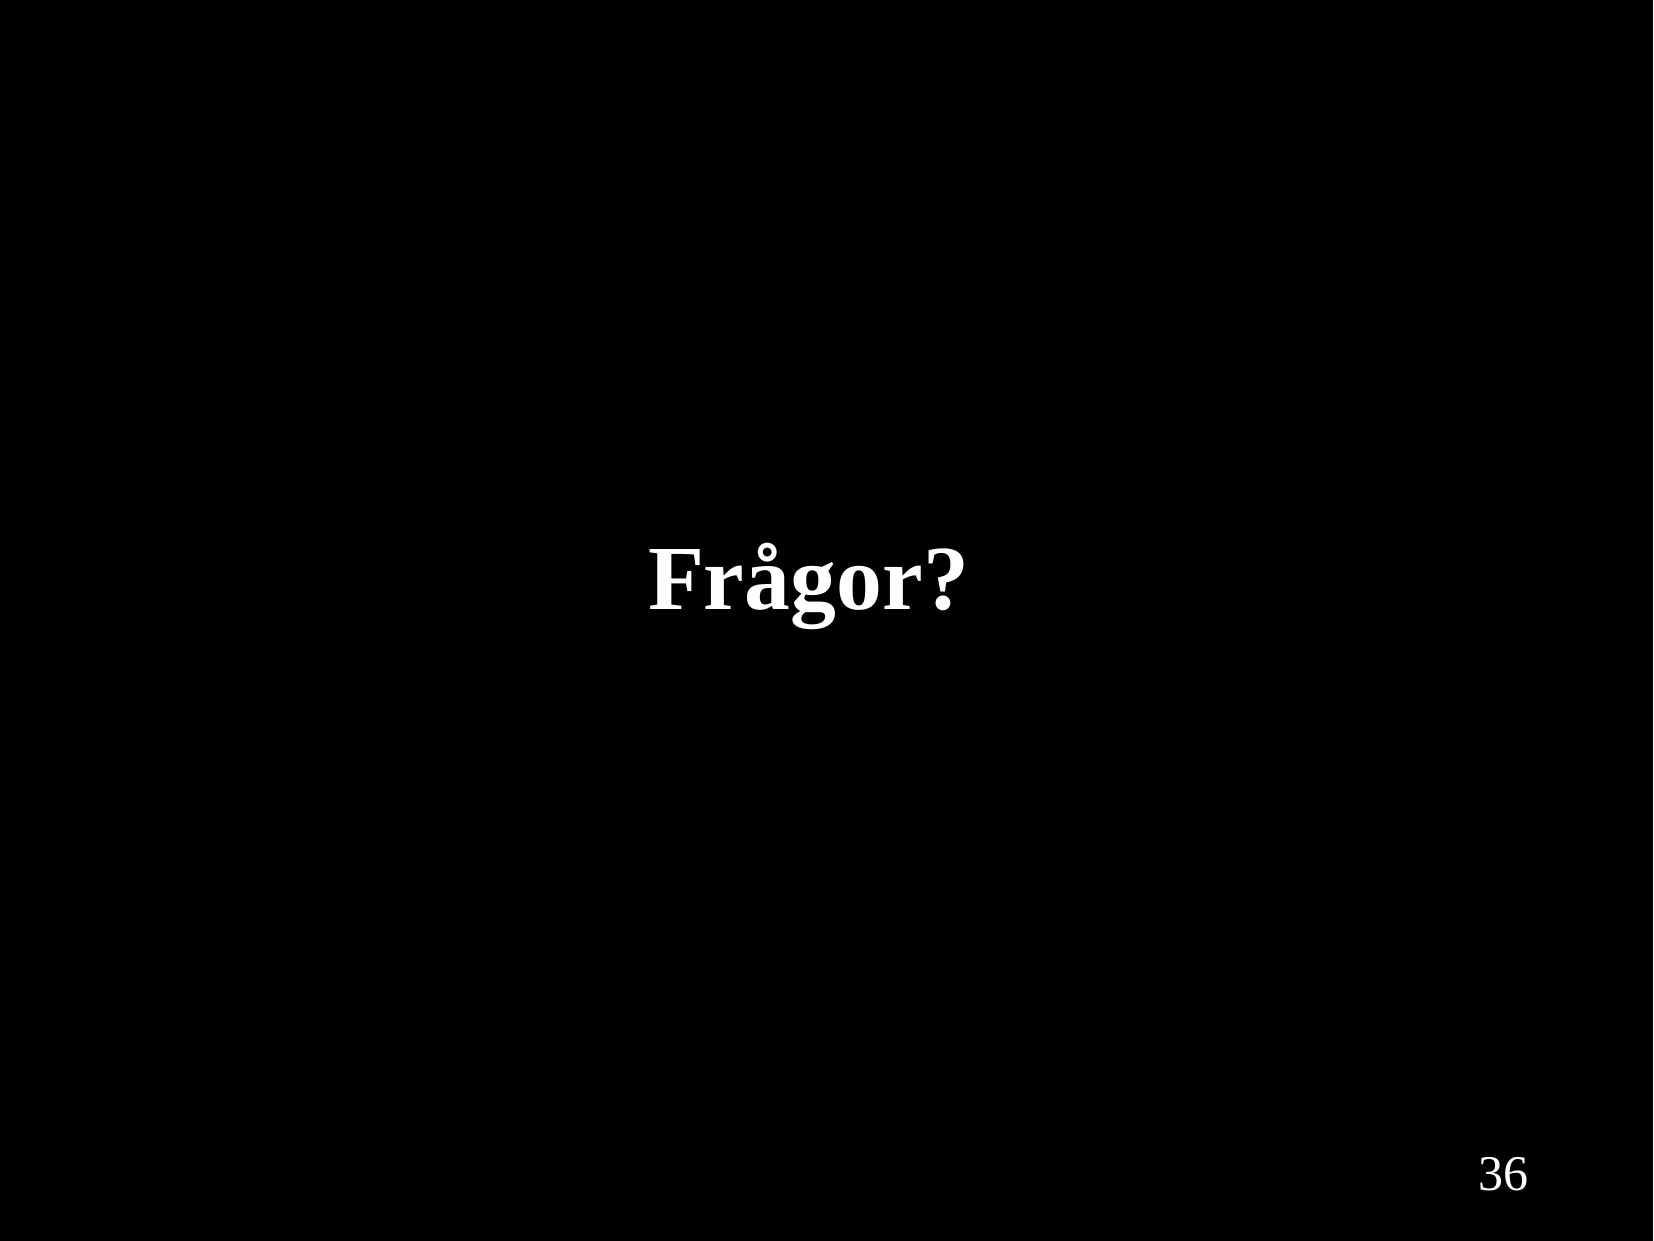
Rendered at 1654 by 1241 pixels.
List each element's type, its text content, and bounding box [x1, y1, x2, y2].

title Frågor? [83, 458, 1535, 699]
